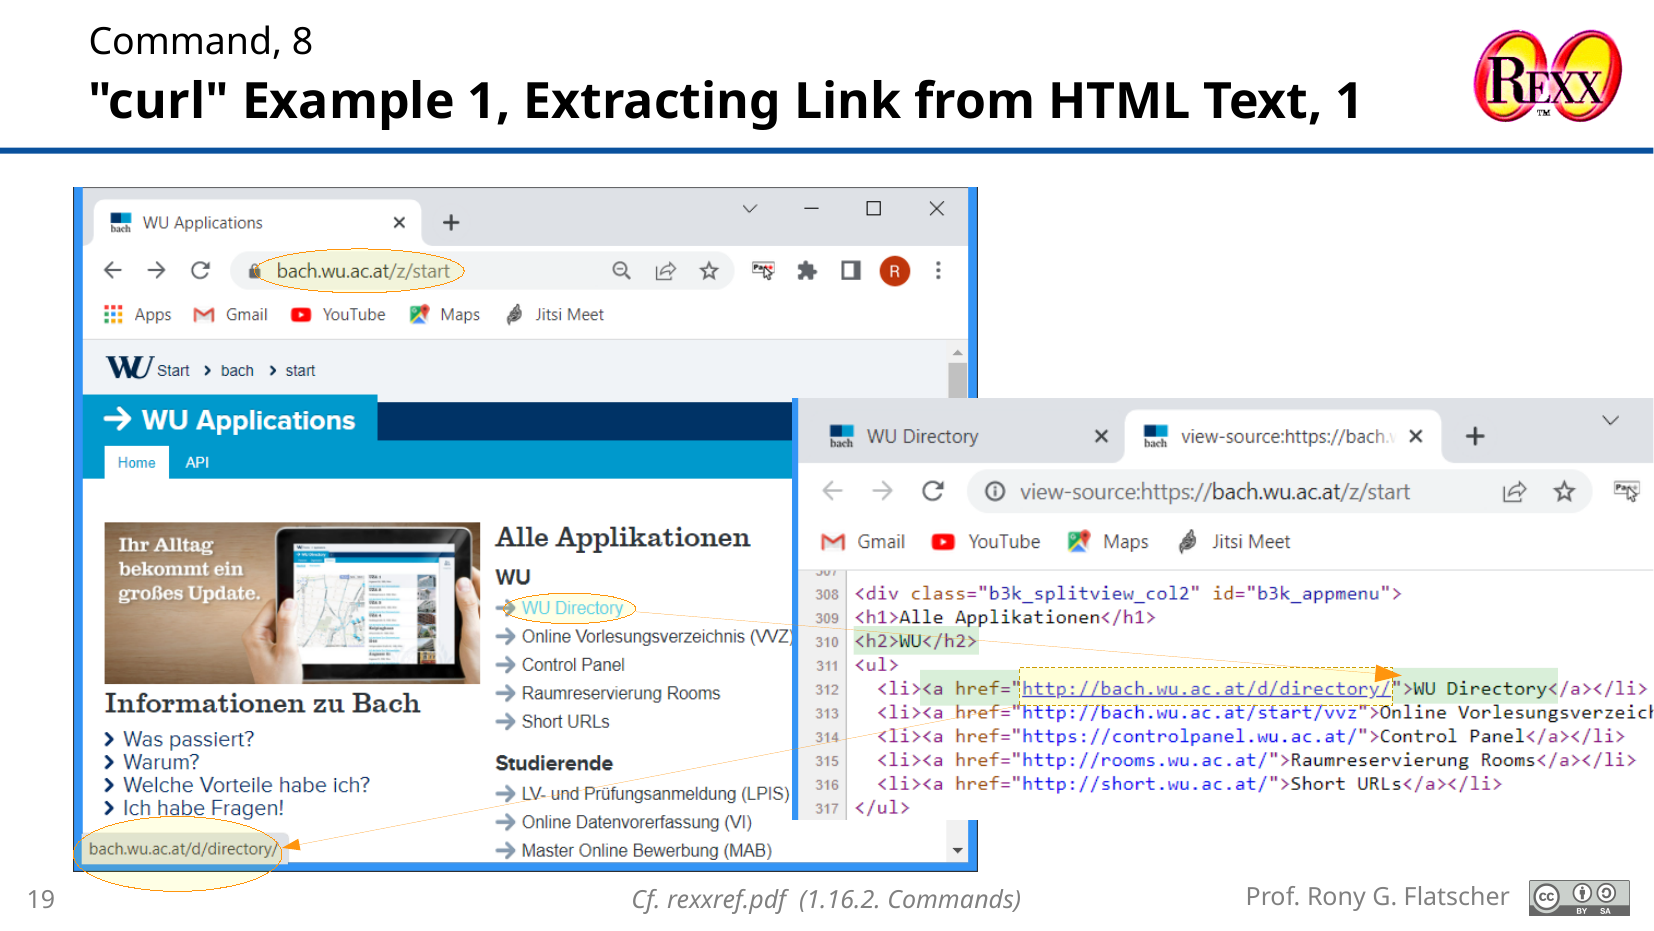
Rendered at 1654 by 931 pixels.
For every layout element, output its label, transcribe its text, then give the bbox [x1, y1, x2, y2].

picture [73, 187, 1654, 872]
text_box [920, 667, 1558, 706]
title Command, 8 "curl" Example 1, Extracting Link from HTML Text, 1 [29, 0, 1654, 148]
text_box [1313, 667, 1375, 673]
text_box [503, 593, 636, 624]
picture [73, 859, 84, 872]
text_box [853, 631, 979, 655]
text_box [254, 248, 465, 293]
text_box [73, 816, 282, 892]
text_box Cf. rexxref.pdf (1.16.2. Commands) [0, 874, 1654, 922]
text_box [853, 626, 979, 640]
